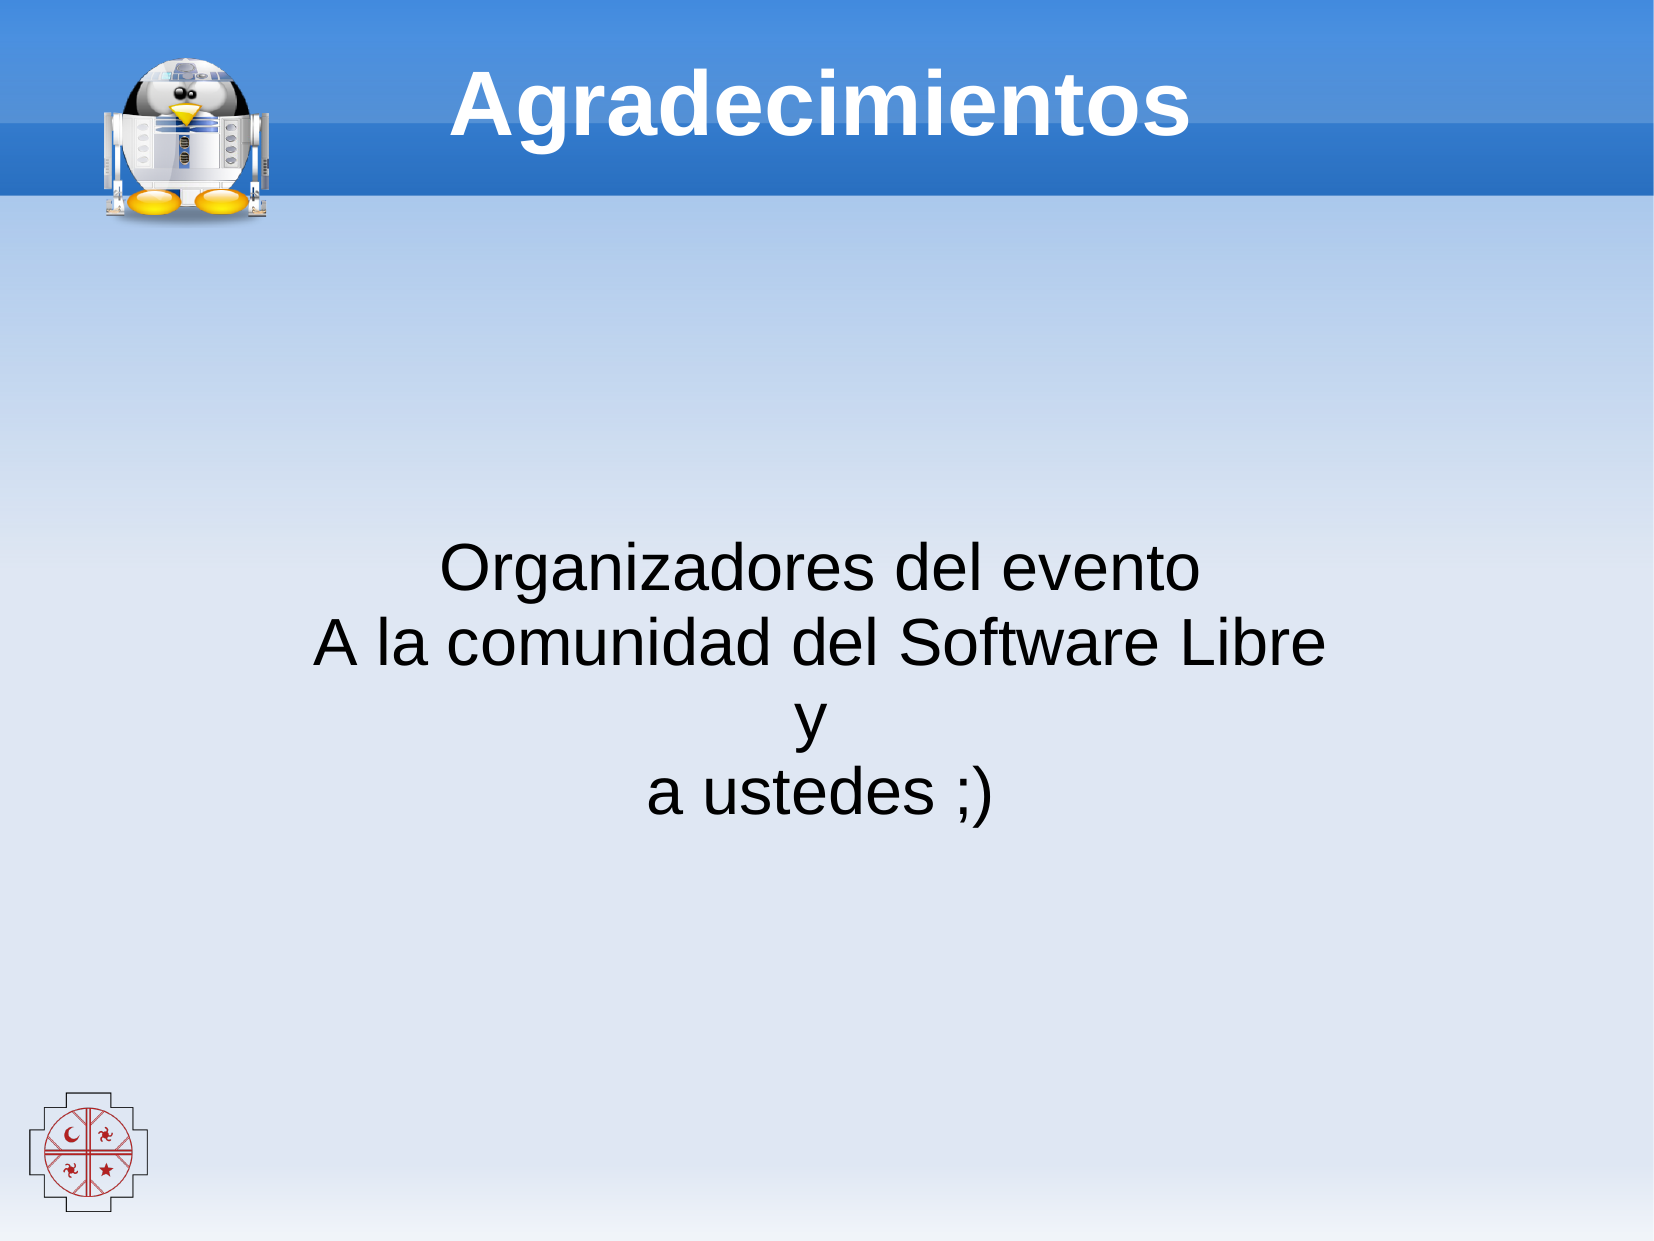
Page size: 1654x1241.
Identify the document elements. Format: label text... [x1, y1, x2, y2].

picture [0, 0, 1654, 1241]
subtitle Organizadores del evento A la comunidad del Software Libre y a ustedes ;) [76, 314, 1565, 1119]
title Agradecimientos [76, 7, 1565, 200]
